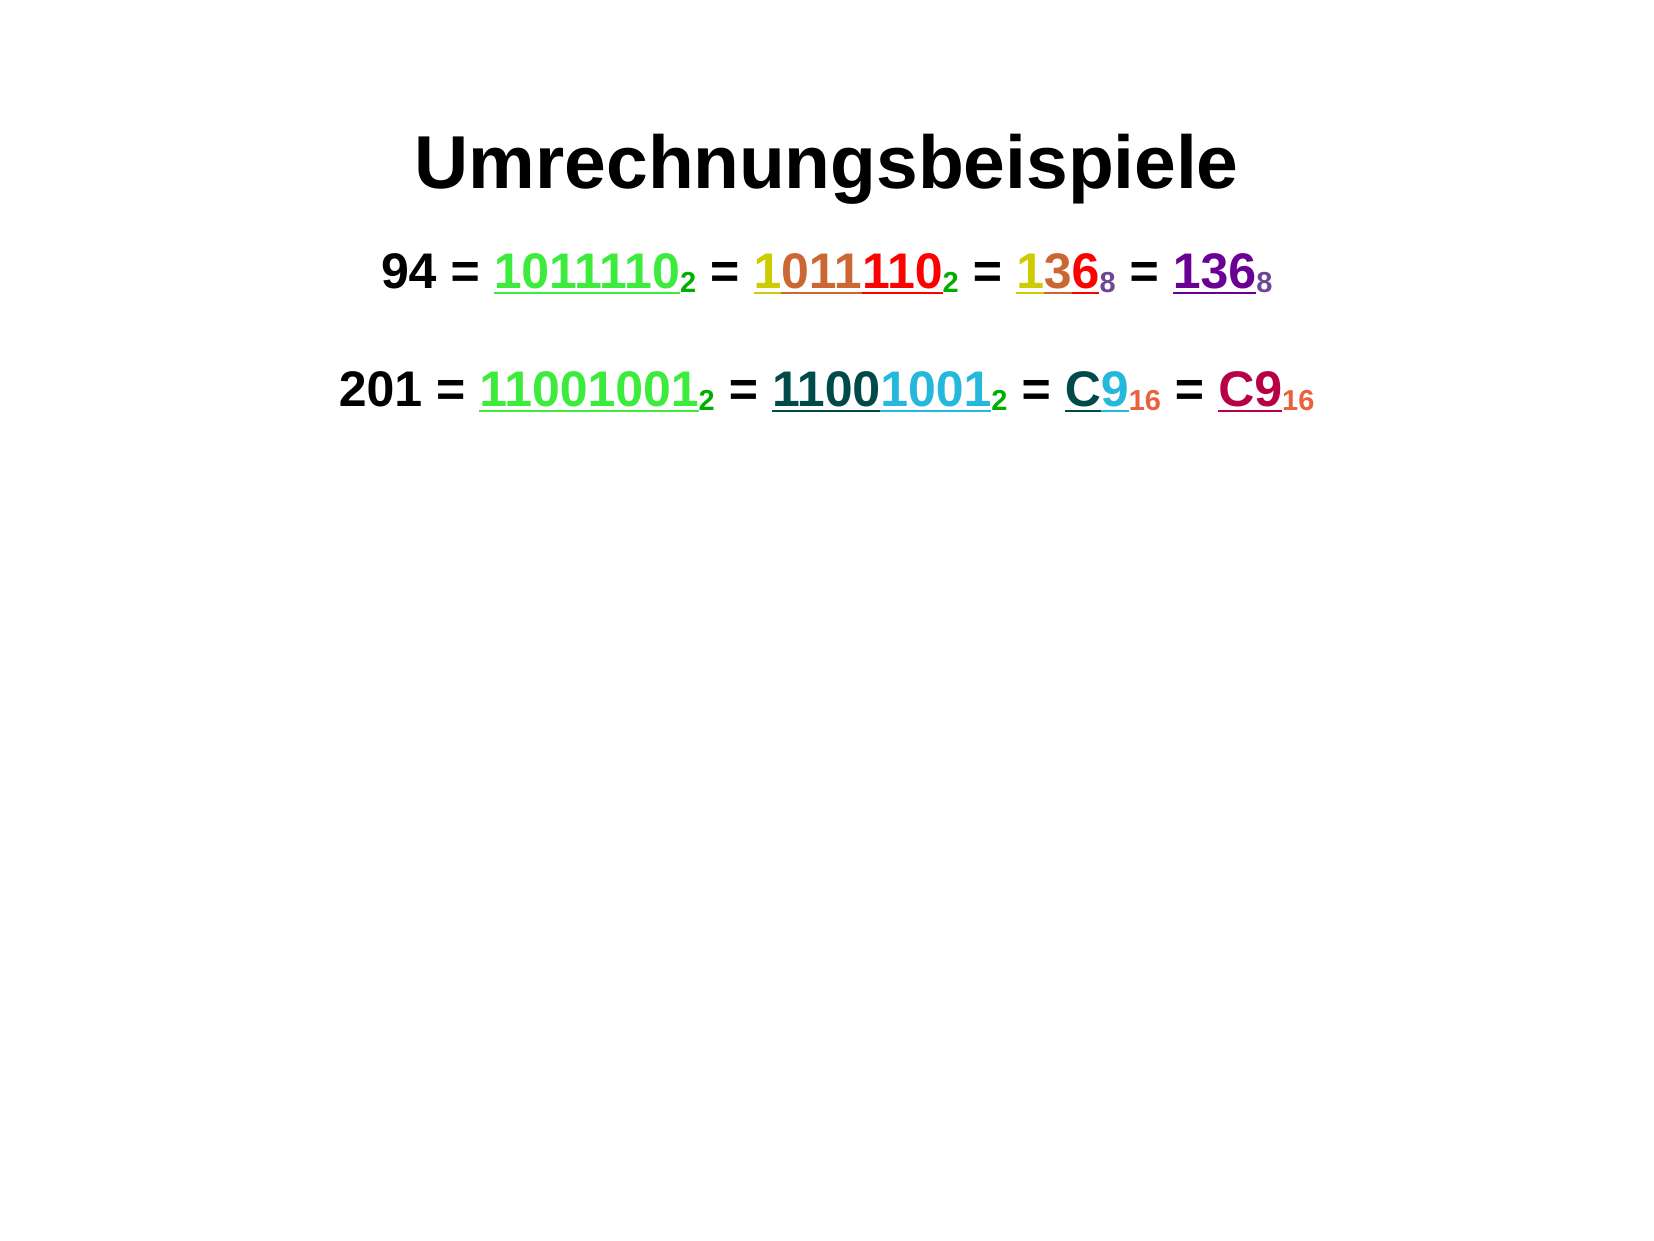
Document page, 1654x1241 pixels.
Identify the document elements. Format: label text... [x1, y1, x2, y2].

text_box 201 = 110010012 = 110010012 = C916 = C916 [59, 354, 1595, 443]
title Umrechnungsbeispiele [88, 78, 1565, 236]
text_box 94 = 10111102 = 10111102 = 1368 = 1368 [59, 236, 1595, 325]
